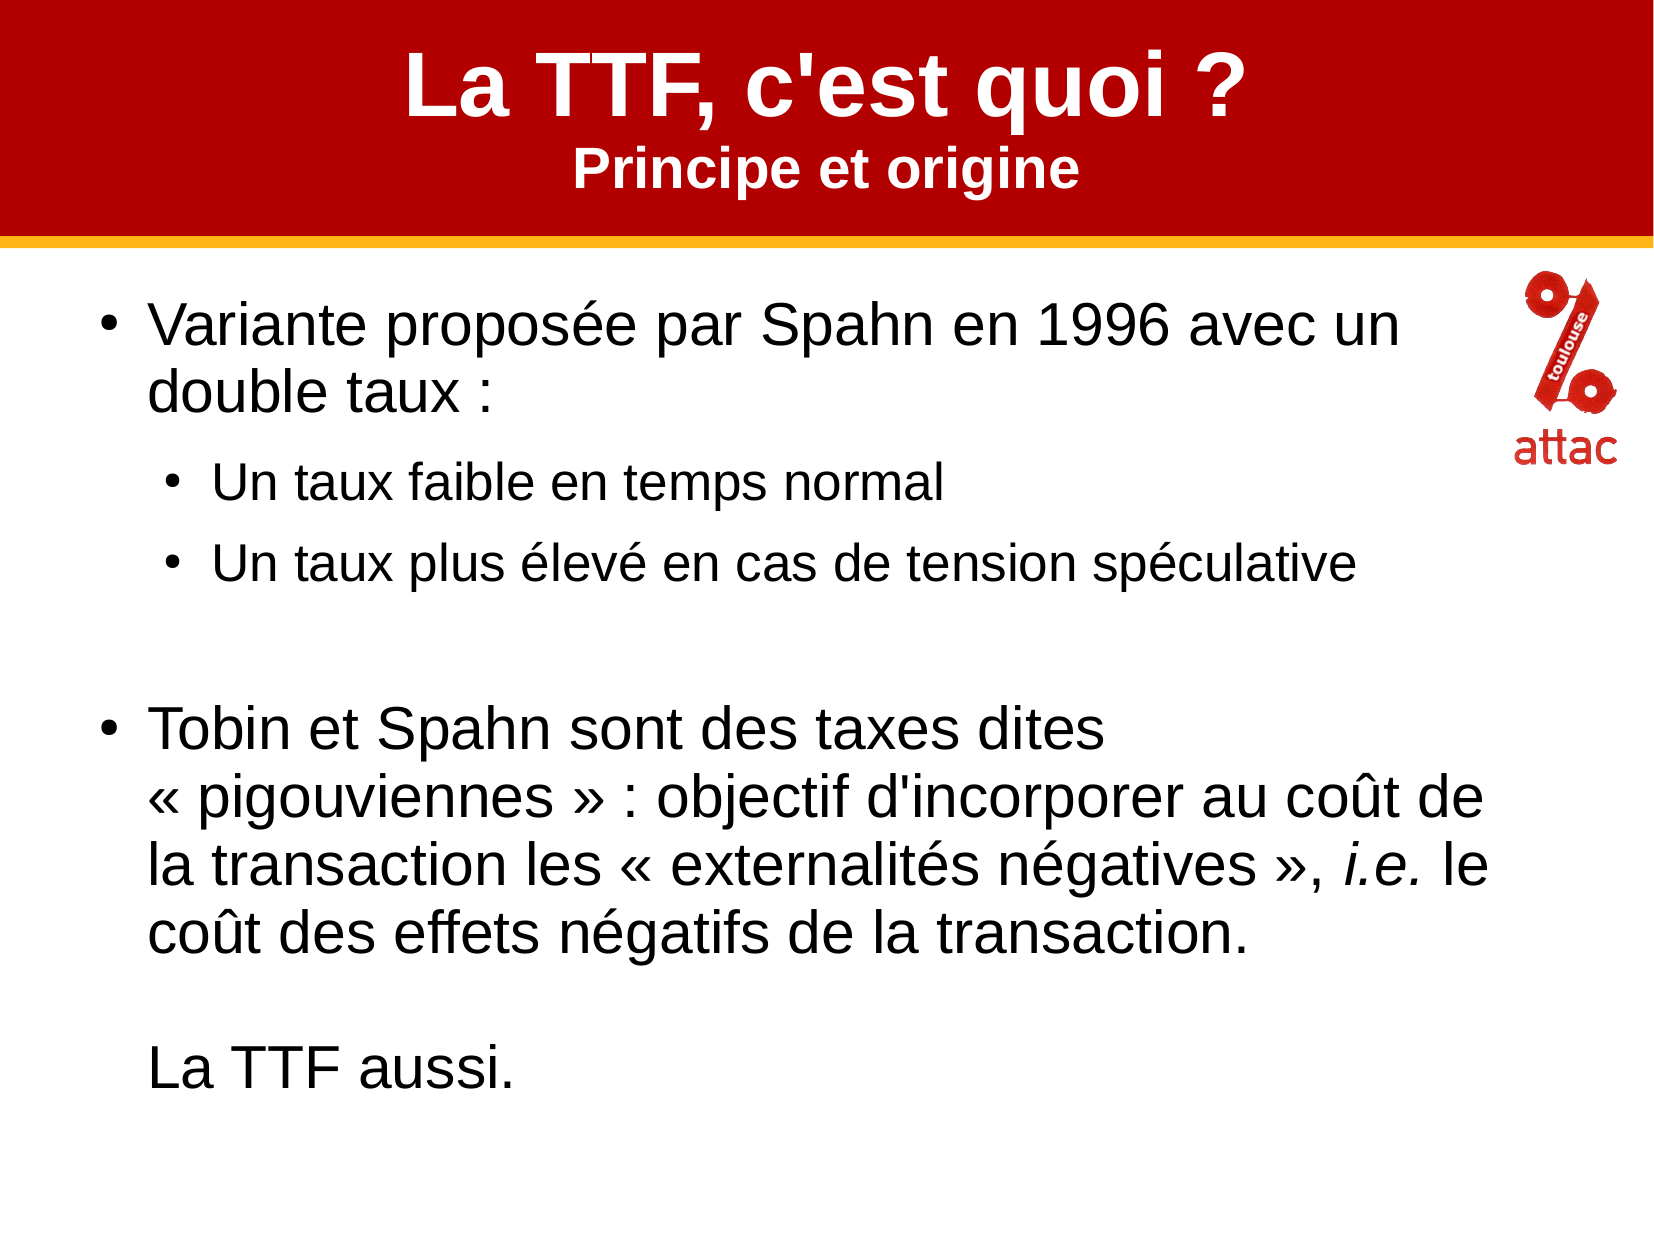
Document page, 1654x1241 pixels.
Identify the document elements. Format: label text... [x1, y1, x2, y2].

picture [1509, 265, 1625, 473]
title La TTF, c'est quoi ? Principe et origine [82, 21, 1571, 214]
list Variante proposée par Spahn en 1996 avec un double taux : Un taux faible en temps normal Un taux plus élevé en cas de tension spéculative Tobin et Spahn sont des taxes dites « pigouviennes » : objectif d'incorporer au coût de la transaction les « externalités négatives », i.e. le coût des effets négatifs de la transaction. La TTF aussi. [82, 290, 1506, 1109]
